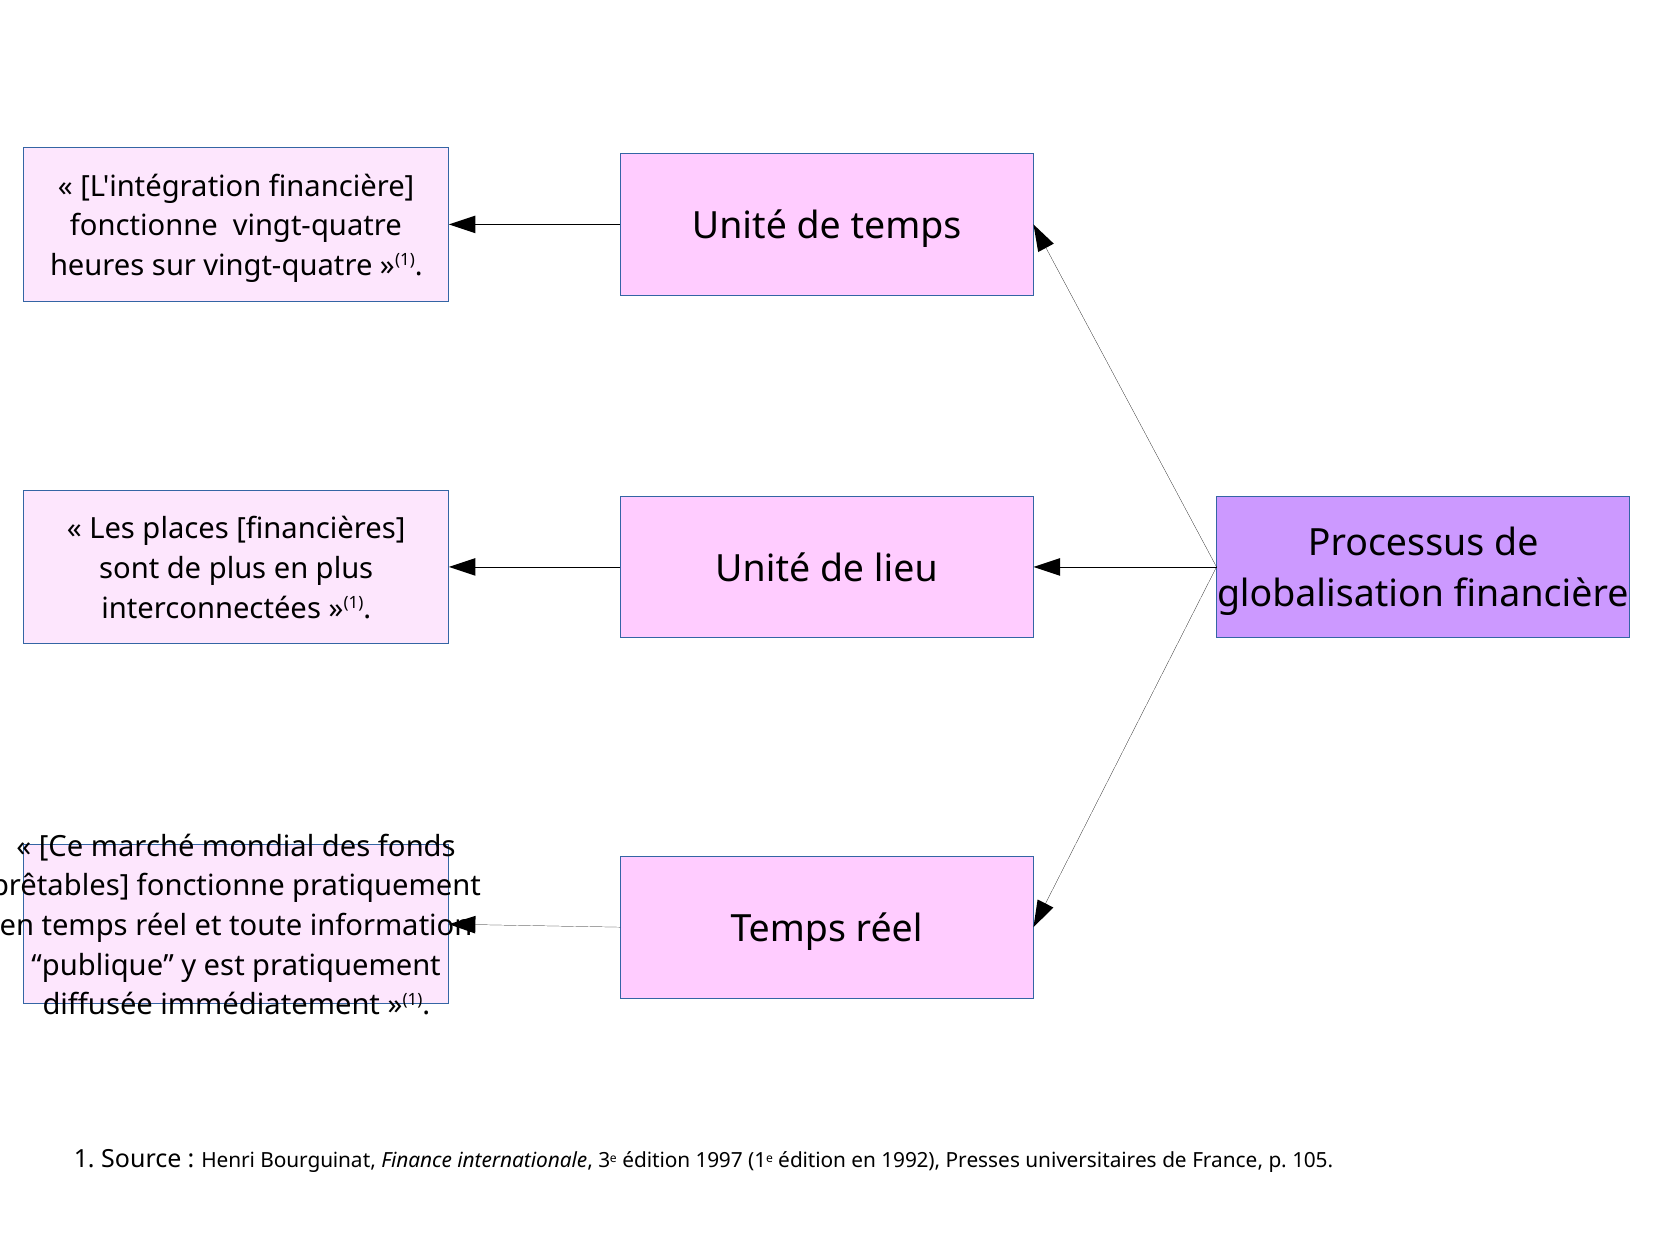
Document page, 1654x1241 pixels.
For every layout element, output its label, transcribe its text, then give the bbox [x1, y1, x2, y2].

text_box 1. Source : Henri Bourguinat, Finance internationale, 3e édition 1997 (1e édition en 1992), Presses universitaires de France, p. 105. [59, 1133, 1206, 1178]
text_box « [L'intégration financière] fonctionne vingt-quatre heures sur vingt-quatre »(1). [23, 147, 449, 302]
text_box Temps réel [620, 856, 1034, 999]
text_box « [Ce marché mondial des fonds prêtables] fonctionne pratiquement en temps réel et toute information “publique” y est pratiquement diffusée immédiatement »(1). [23, 844, 449, 1004]
text_box Unité de temps [620, 153, 1034, 296]
text_box « Les places [financières] sont de plus en plus interconnectées »(1). [23, 490, 449, 644]
text_box Unité de lieu [620, 496, 1034, 638]
text_box Processus de globalisation financière [1216, 496, 1630, 638]
